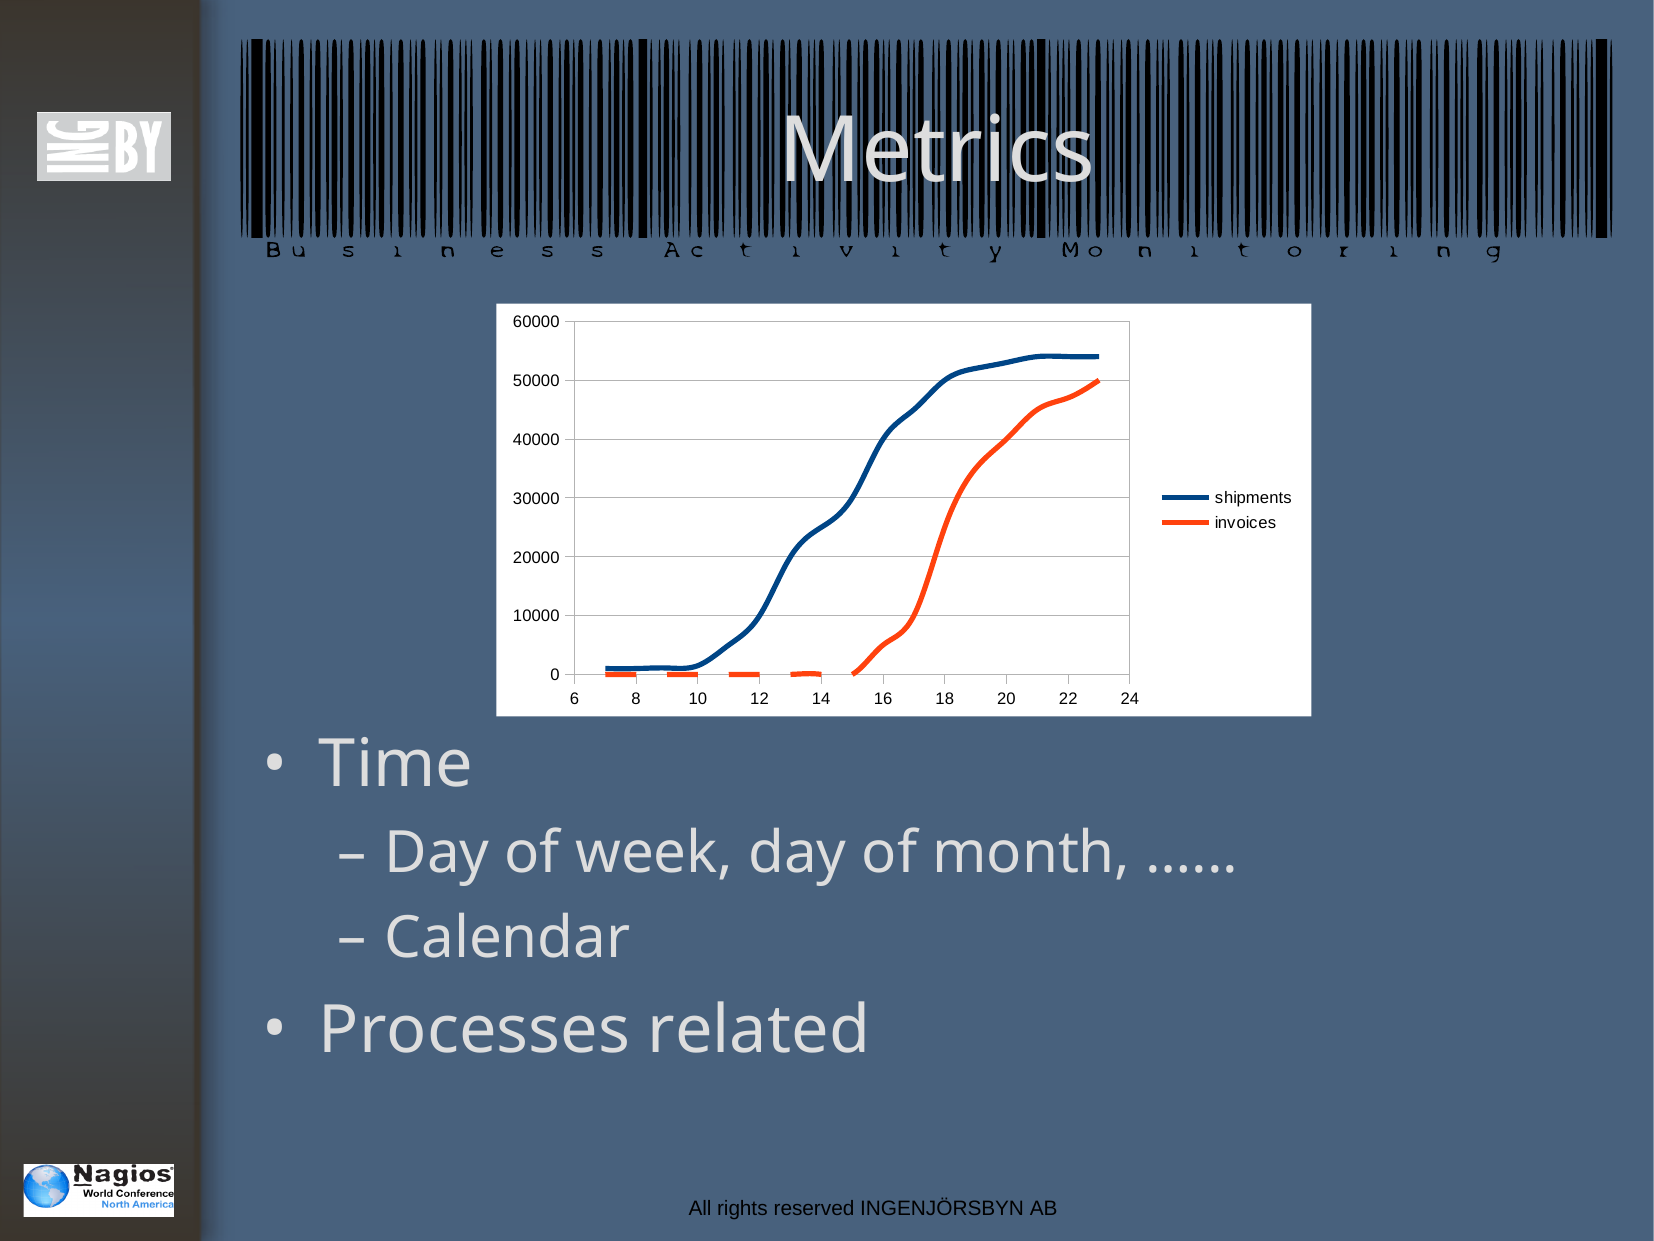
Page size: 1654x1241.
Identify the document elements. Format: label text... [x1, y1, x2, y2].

chart [496, 303, 1312, 717]
list Time Day of week, day of month, …... Calendar Processes related [247, 712, 1613, 1163]
picture [0, 0, 1654, 1241]
title Metrics [261, 7, 1613, 283]
